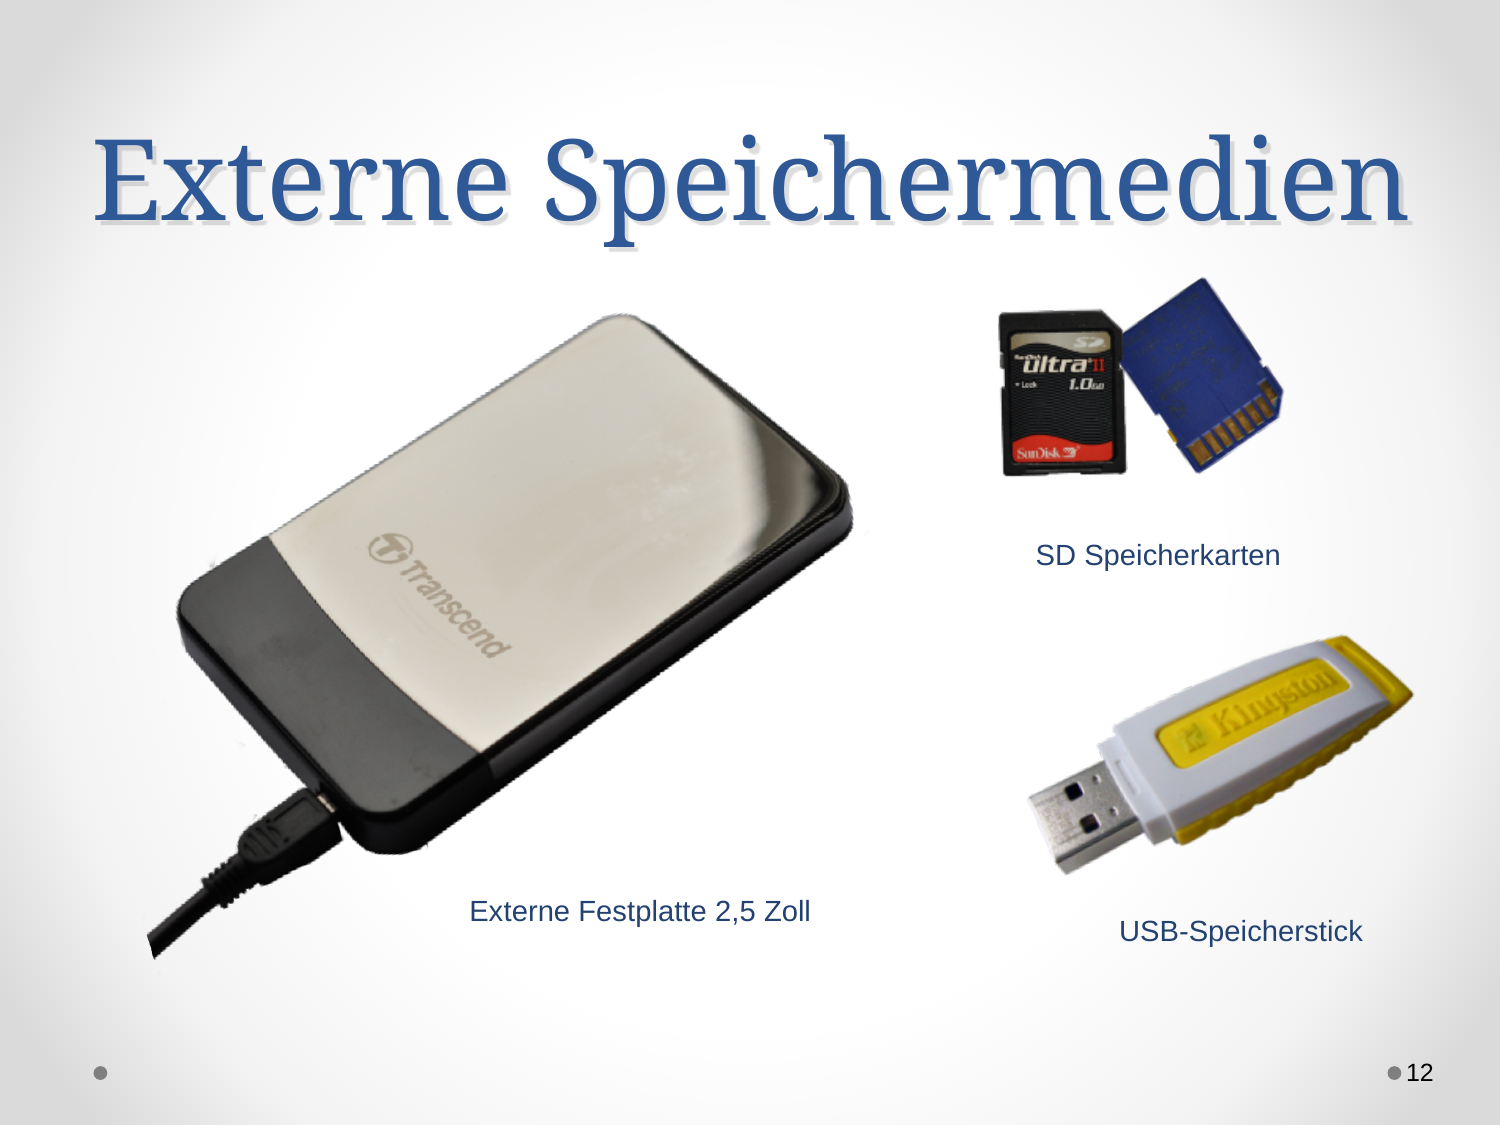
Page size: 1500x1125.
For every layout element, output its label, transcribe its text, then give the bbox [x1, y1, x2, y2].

text_box USB-Speicherstick [1104, 904, 1400, 956]
text_box SD Speicherkarten [1020, 528, 1317, 580]
picture [0, 0, 1500, 1125]
text_box Externe Festplatte 2,5 Zoll [454, 885, 854, 936]
title Externe Speichermedien [76, 114, 1427, 251]
text_box <Nummer> [1401, 1042, 1494, 1103]
